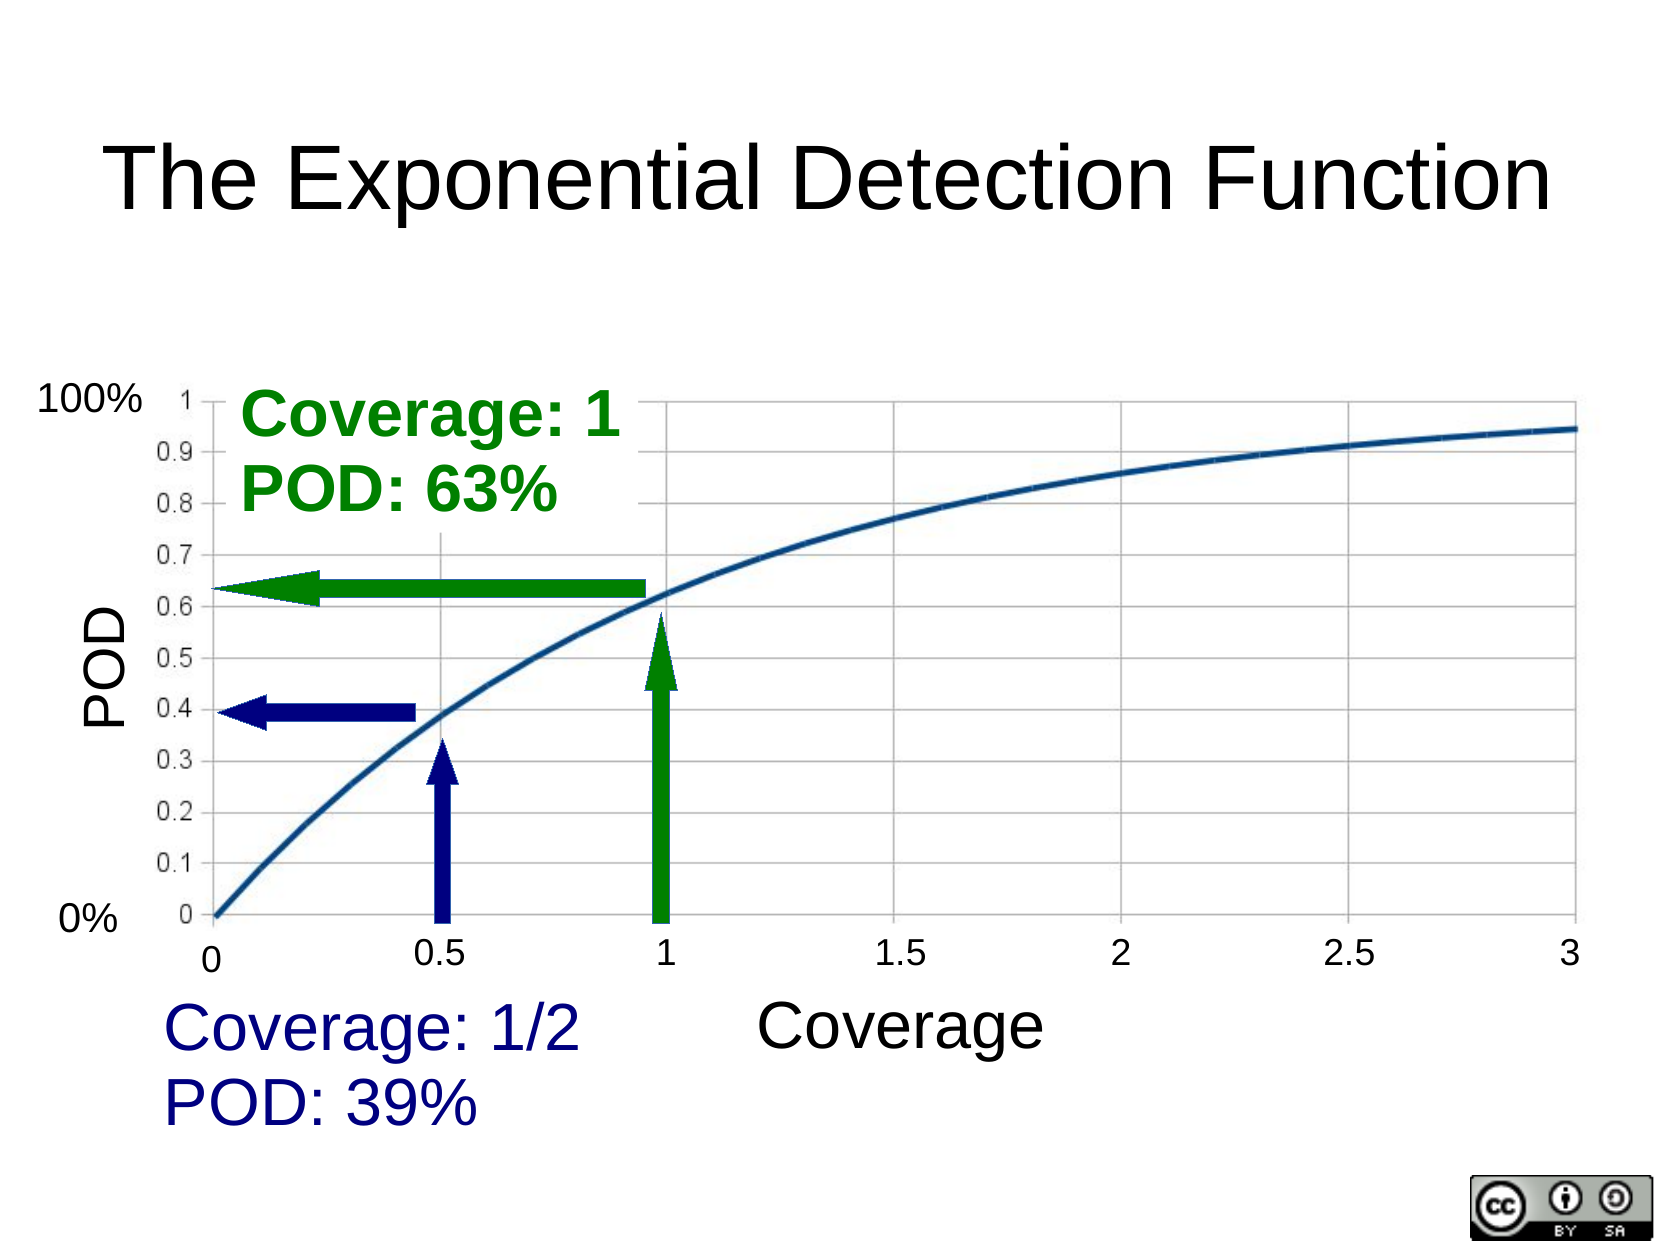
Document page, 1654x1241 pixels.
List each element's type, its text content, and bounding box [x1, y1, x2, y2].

text_box Coverage: 1/2 POD: 39% [148, 982, 599, 1147]
picture [1470, 1175, 1654, 1241]
text_box 1 [641, 923, 692, 981]
text_box [211, 570, 646, 607]
text_box Coverage: 1 POD: 63% [225, 368, 639, 533]
text_box [426, 738, 459, 924]
text_box 0 [186, 930, 237, 982]
text_box Coverage [742, 980, 1070, 1071]
text_box 100% [21, 367, 161, 429]
text_box 0.5 [399, 923, 492, 981]
text_box [644, 612, 678, 924]
text_box 1.5 [859, 923, 957, 981]
title The Exponential Detection Function [84, 74, 1573, 282]
picture [0, 124, 1651, 1114]
text_box POD [64, 480, 145, 841]
text_box 3 [1544, 923, 1596, 981]
text_box [217, 694, 416, 731]
text_box 2.5 [1308, 923, 1405, 981]
text_box 2 [1095, 923, 1147, 981]
text_box 0% [43, 886, 159, 949]
